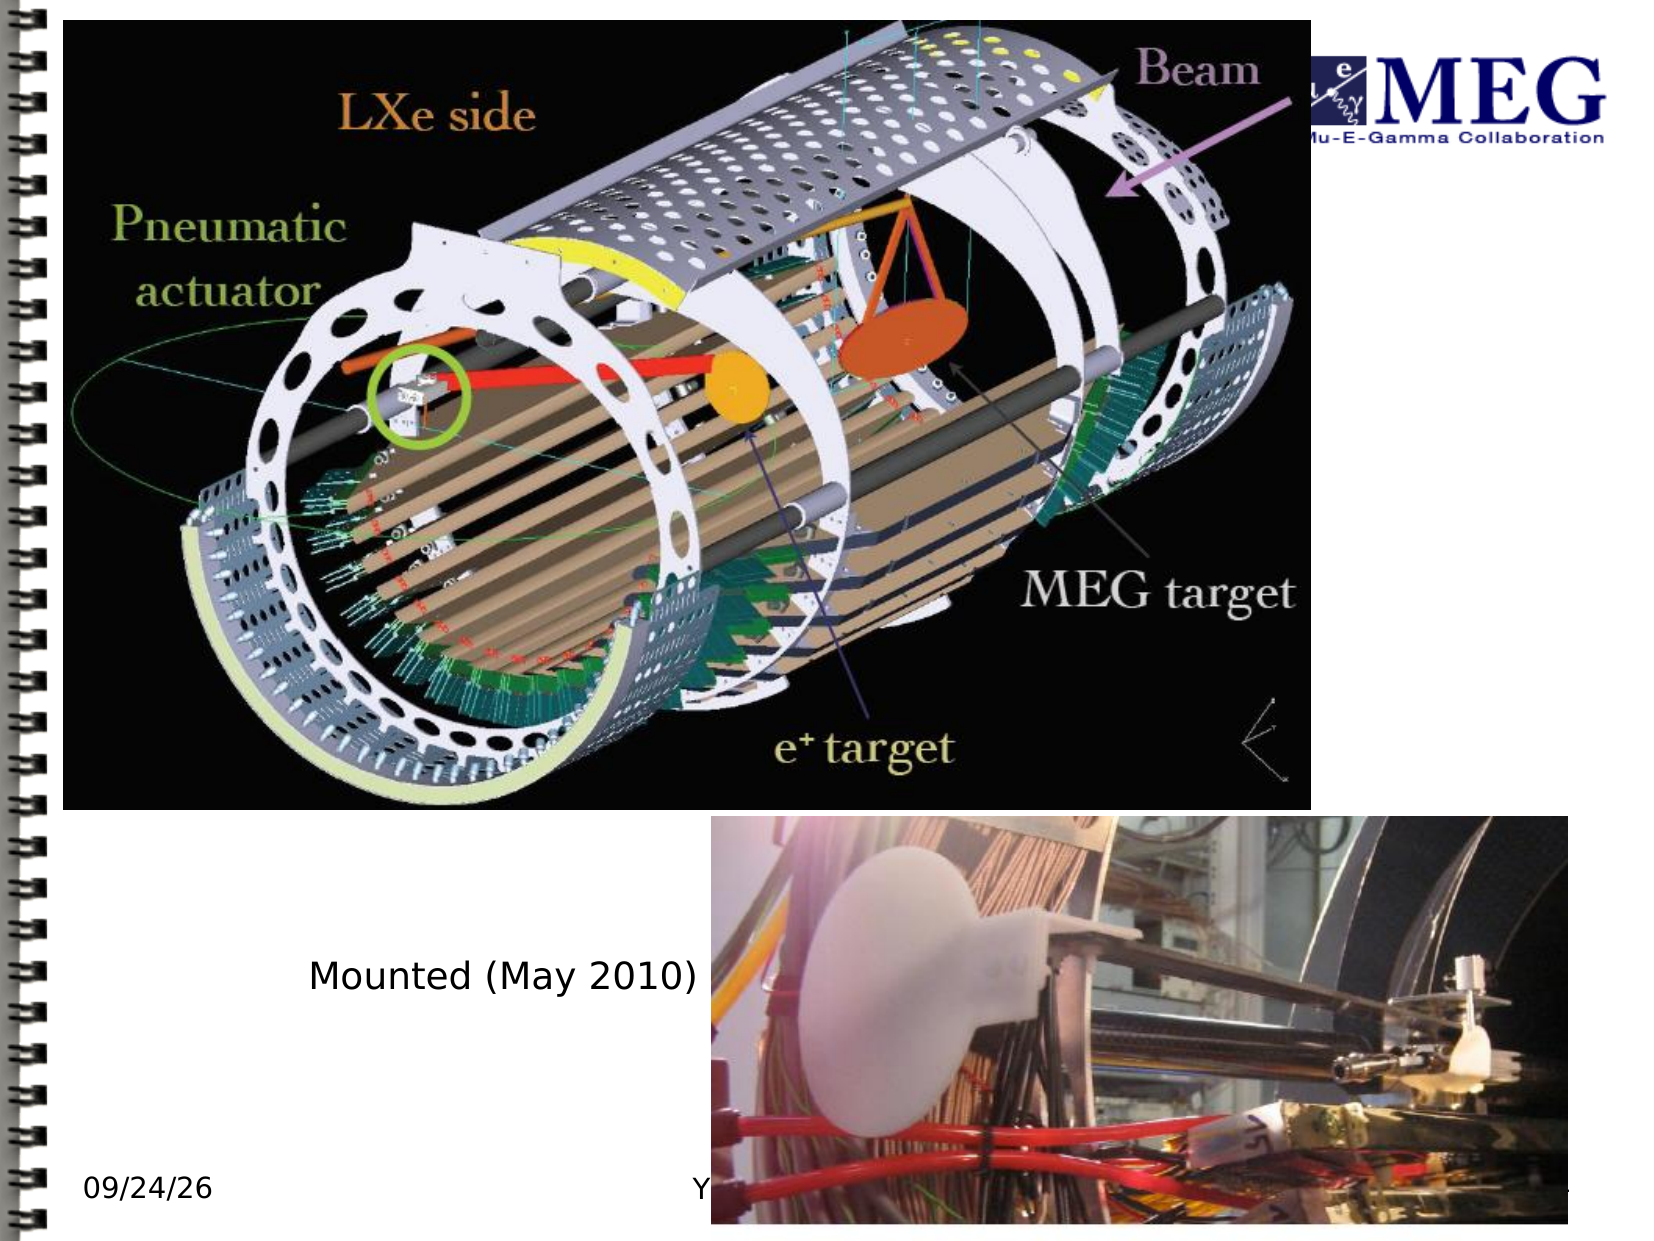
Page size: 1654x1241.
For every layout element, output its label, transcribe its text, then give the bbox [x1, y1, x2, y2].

picture [0, 0, 1654, 1241]
text_box Mounted (May 2010) [293, 948, 714, 1007]
